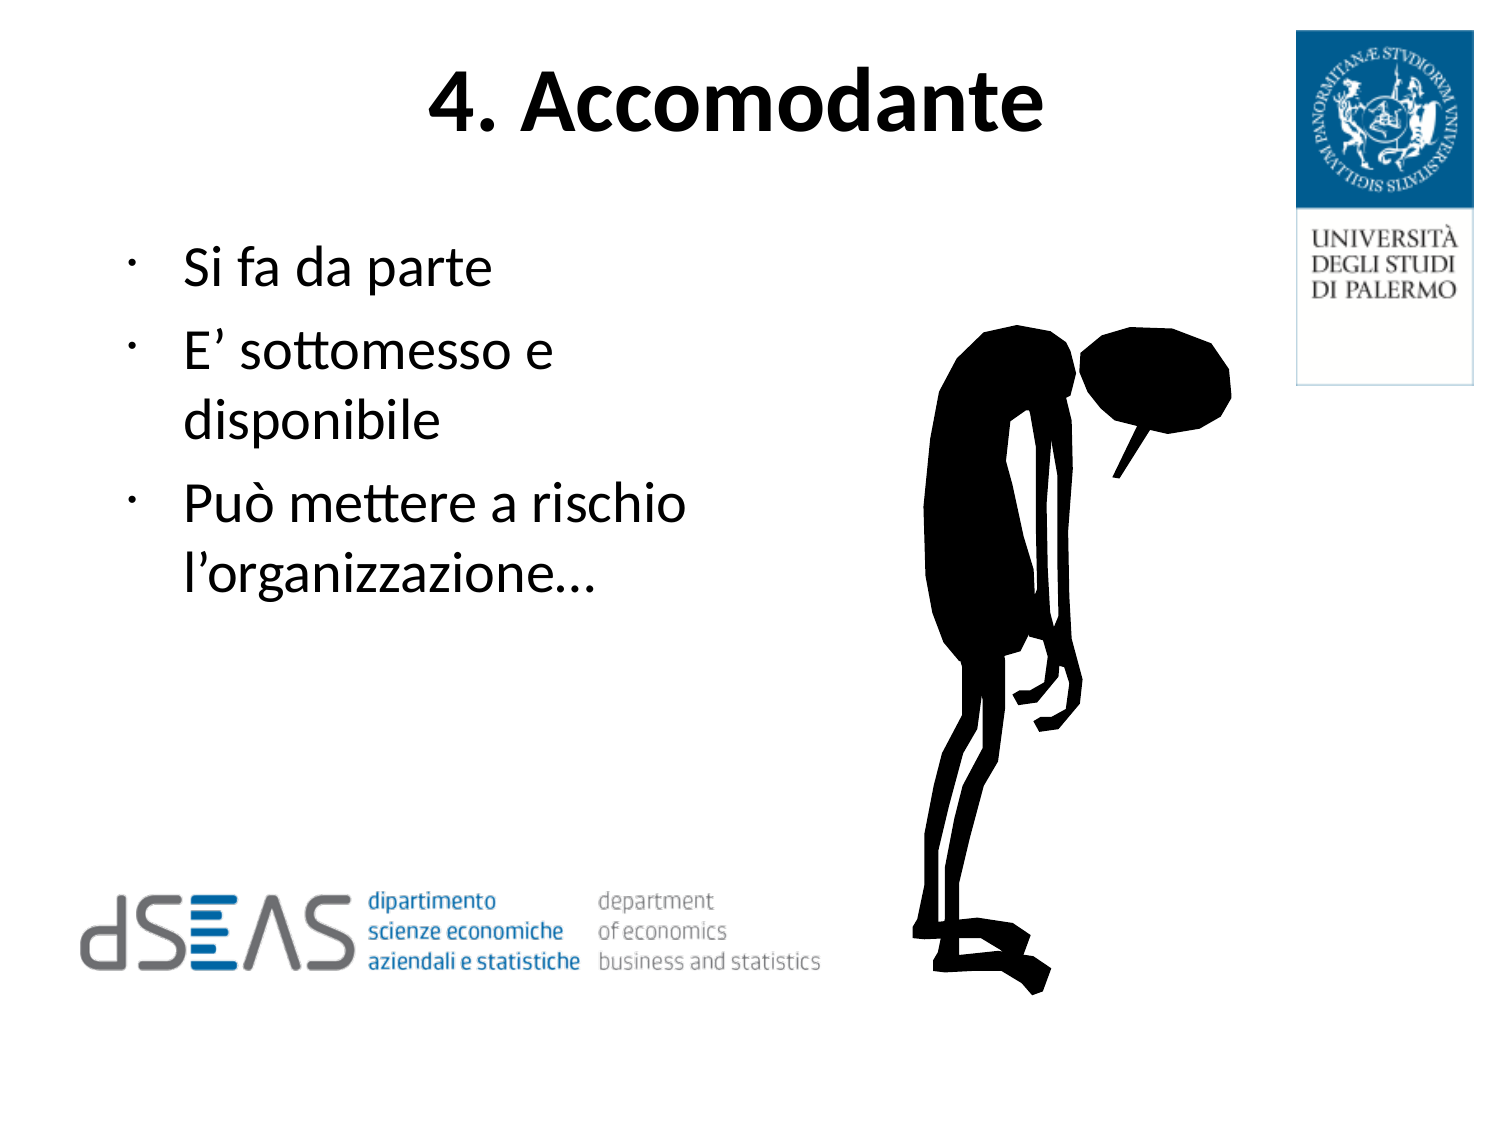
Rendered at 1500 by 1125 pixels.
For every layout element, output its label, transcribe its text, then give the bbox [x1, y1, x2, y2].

picture [1296, 30, 1474, 386]
picture [58, 798, 850, 1031]
picture [912, 324, 1232, 996]
text_box Si fa da parte E’ sottomesso e disponibile Può mettere a rischio l’organizzazione… [112, 220, 738, 798]
chart [913, 324, 1234, 997]
title 4. Accomodante [99, 32, 1375, 221]
